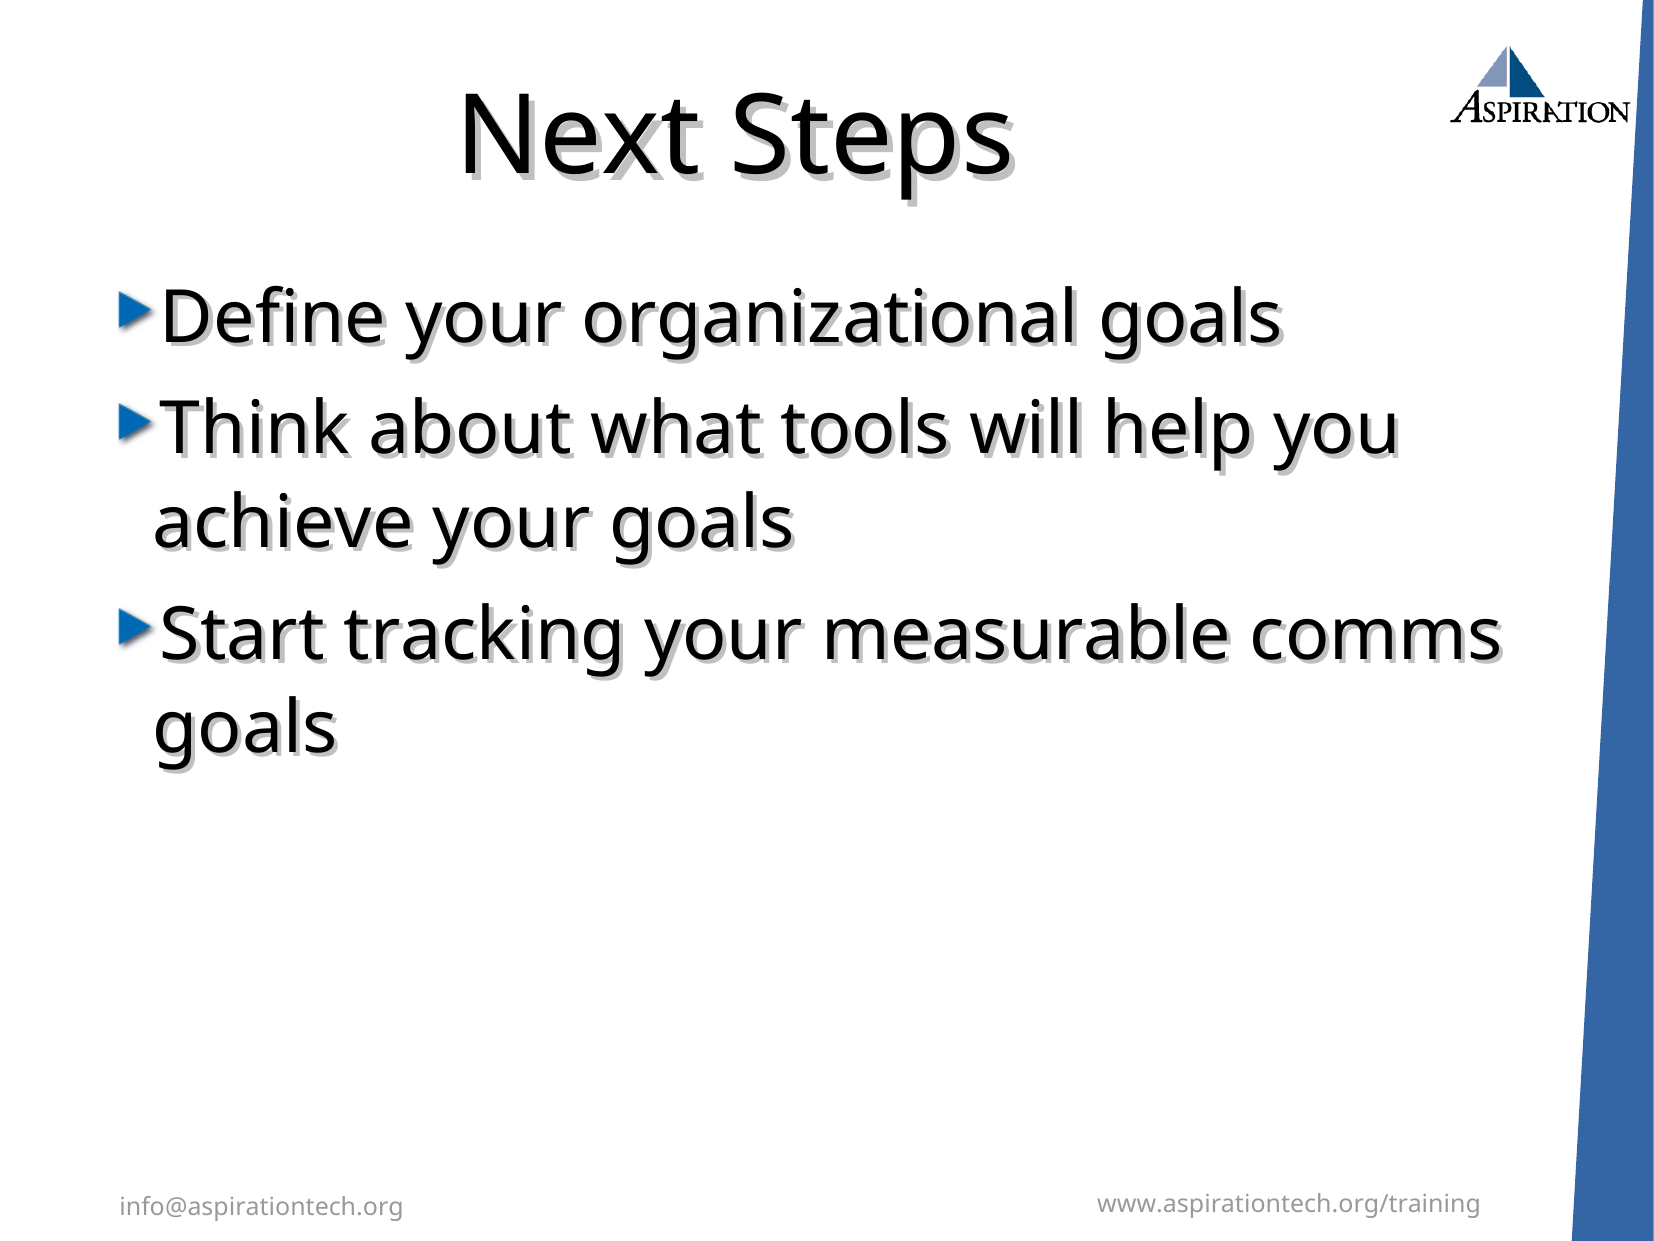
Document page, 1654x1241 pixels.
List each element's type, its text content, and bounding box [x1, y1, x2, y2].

list Define your organizational goals Think about what tools will help you achieve your goals Start tracking your measurable comms goals [54, 263, 1595, 983]
title Next Steps [54, 21, 1415, 227]
picture [1450, 46, 1631, 132]
